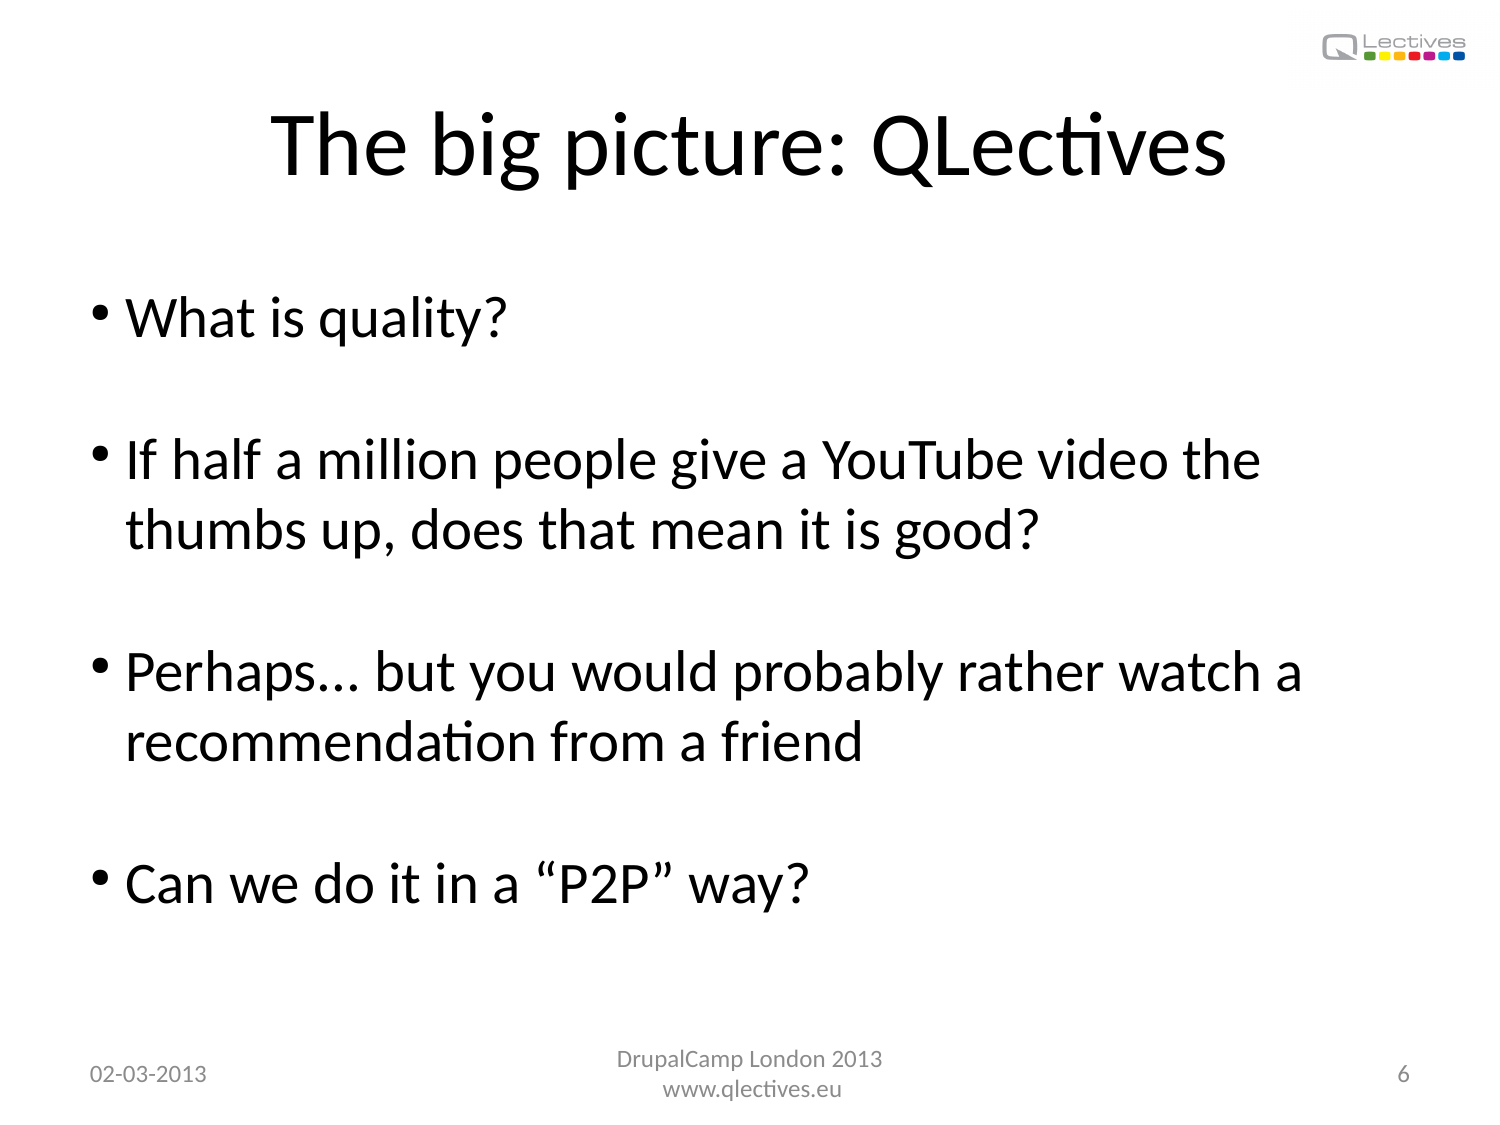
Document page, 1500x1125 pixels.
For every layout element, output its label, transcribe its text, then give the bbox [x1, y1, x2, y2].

text_box <number> [1074, 1042, 1425, 1103]
picture [1288, 9, 1500, 90]
text_box DrupalCamp London 2013 www.qlectives.eu [512, 1042, 988, 1103]
text_box The big picture: QLectives [75, 45, 1425, 200]
text_box 02-03-2013 [74, 1042, 425, 1103]
text_box What is quality? If half a million people give a YouTube video the thumbs up, does that mean it is good? Perhaps... but you would probably rather watch a recommendation from a friend Can we do it in a “P2P” way? [75, 200, 1425, 887]
